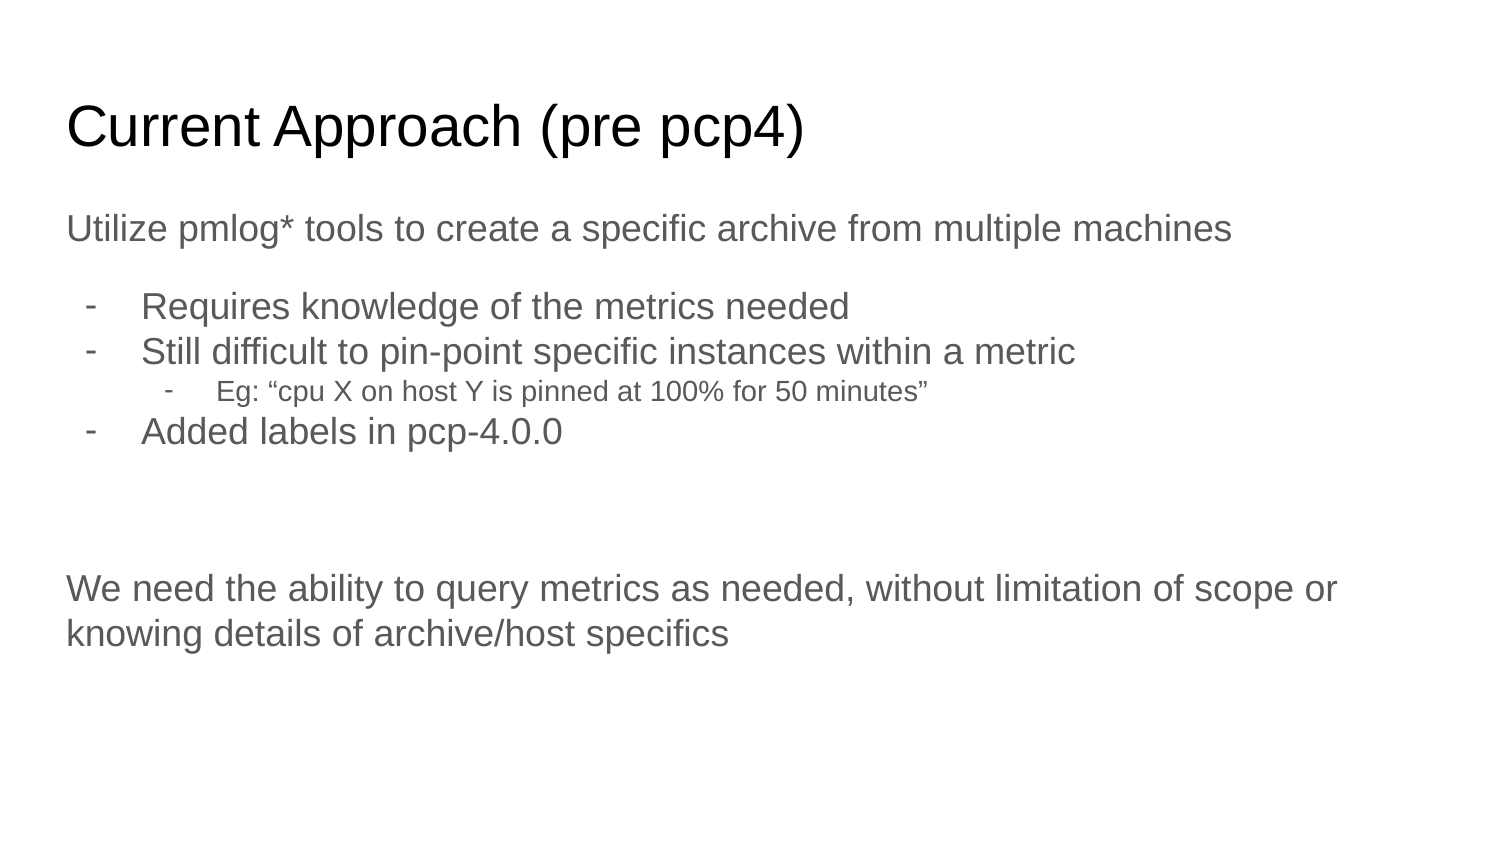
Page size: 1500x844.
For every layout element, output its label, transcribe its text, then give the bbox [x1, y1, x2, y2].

title Current Approach (pre pcp4) [51, 72, 1449, 167]
list Utilize pmlog* tools to create a specific archive from multiple machines Requires knowledge of the metrics needed Still difficult to pin-point specific instances within a metric Eg: “cpu X on host Y is pinned at 100% for 50 minutes” Added labels in pcp-4.0.0 We need the ability to query metrics as needed, without limitation of scope or knowing details of archive/host specifics [51, 189, 1449, 750]
